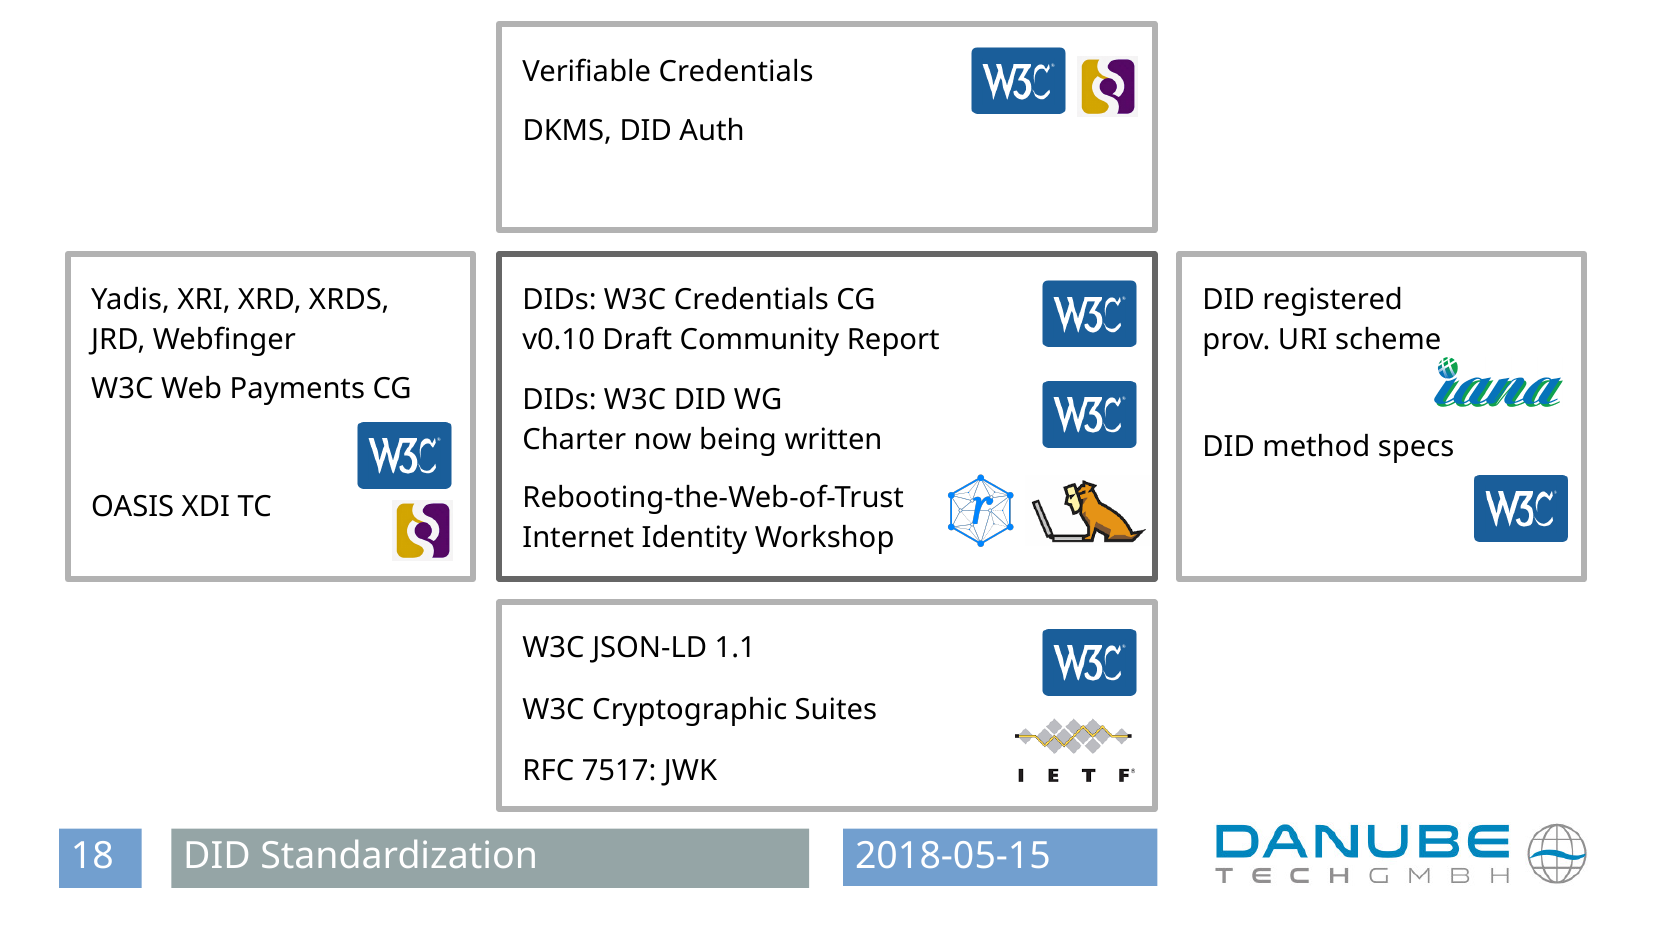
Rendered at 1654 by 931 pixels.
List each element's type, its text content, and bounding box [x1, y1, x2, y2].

picture [1032, 270, 1147, 355]
text_box DKMS, DID Auth [507, 101, 773, 186]
text_box Yadis, XRI, XRD, XRDS, JRD, Webfinger [76, 270, 438, 355]
text_box W3C JSON-LD 1.1 [507, 619, 792, 669]
text_box RFC 7517: JWK [507, 741, 754, 792]
text_box W3C Cryptographic Suites [507, 680, 922, 730]
picture [1434, 357, 1563, 407]
picture [347, 411, 462, 497]
text_box OASIS XDI TC [76, 477, 461, 561]
text_box DIDs: W3C DID WG Charter now being written [507, 371, 922, 455]
picture [1206, 814, 1595, 892]
picture [1077, 56, 1138, 117]
picture [1032, 618, 1147, 704]
text_box DID registered prov. URI scheme [1187, 270, 1473, 355]
picture [1025, 475, 1152, 547]
text_box DID method specs [1187, 418, 1486, 468]
picture [1032, 370, 1147, 456]
picture [961, 37, 1076, 122]
picture [944, 472, 1016, 549]
text_box Verifiable Credentials [507, 42, 850, 92]
picture [1463, 464, 1579, 550]
text_box Rebooting-the-Web-of-Trust Internet Identity Workshop [507, 468, 934, 553]
text_box W3C Web Payments CG [76, 359, 461, 443]
picture [1015, 718, 1135, 782]
text_box DIDs: W3C Credentials CG v0.10 Draft Community Report [507, 270, 988, 355]
